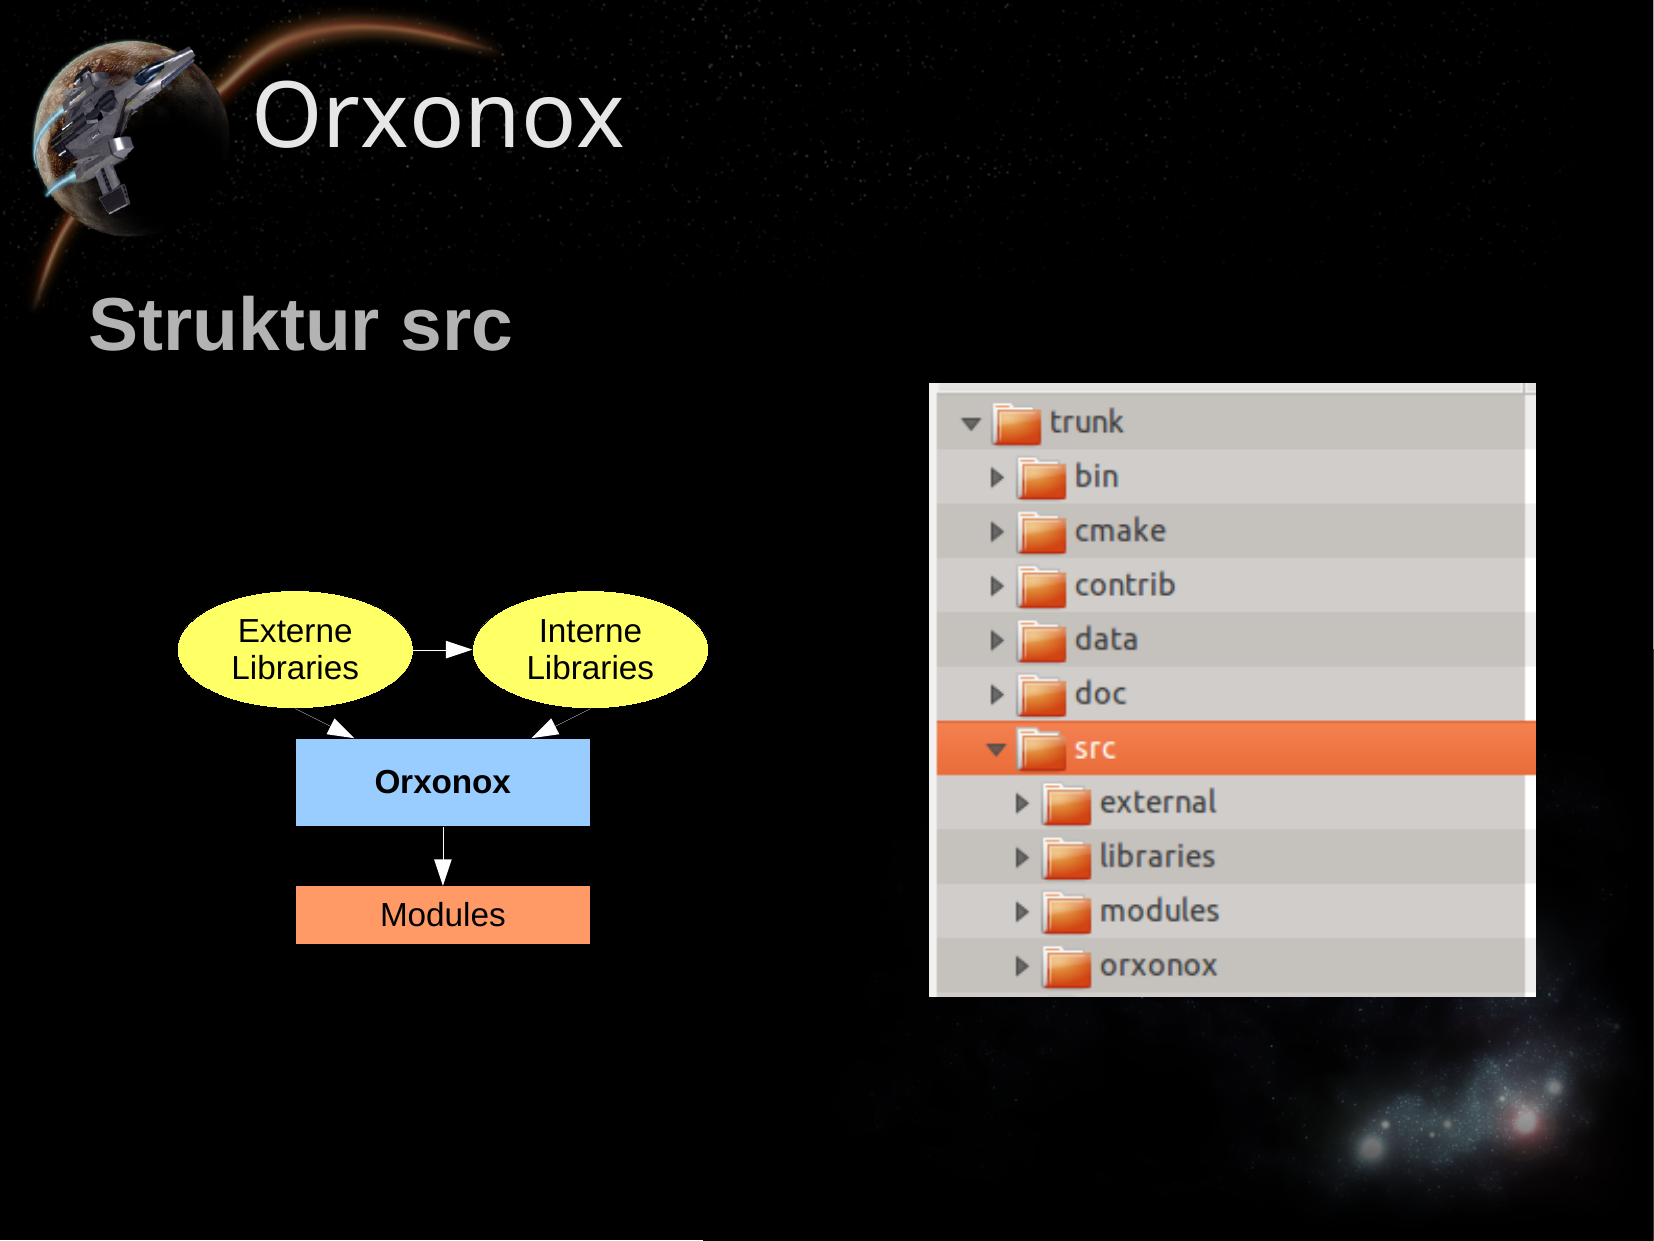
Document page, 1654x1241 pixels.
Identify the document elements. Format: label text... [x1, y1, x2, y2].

text_box Externe Libraries [177, 590, 414, 709]
picture [703, 383, 1654, 1241]
text_box Interne Libraries [472, 590, 709, 709]
picture [0, 0, 1607, 443]
title Struktur src [88, 265, 1577, 384]
text_box Modules [295, 885, 591, 945]
text_box Orxonox [295, 738, 591, 827]
